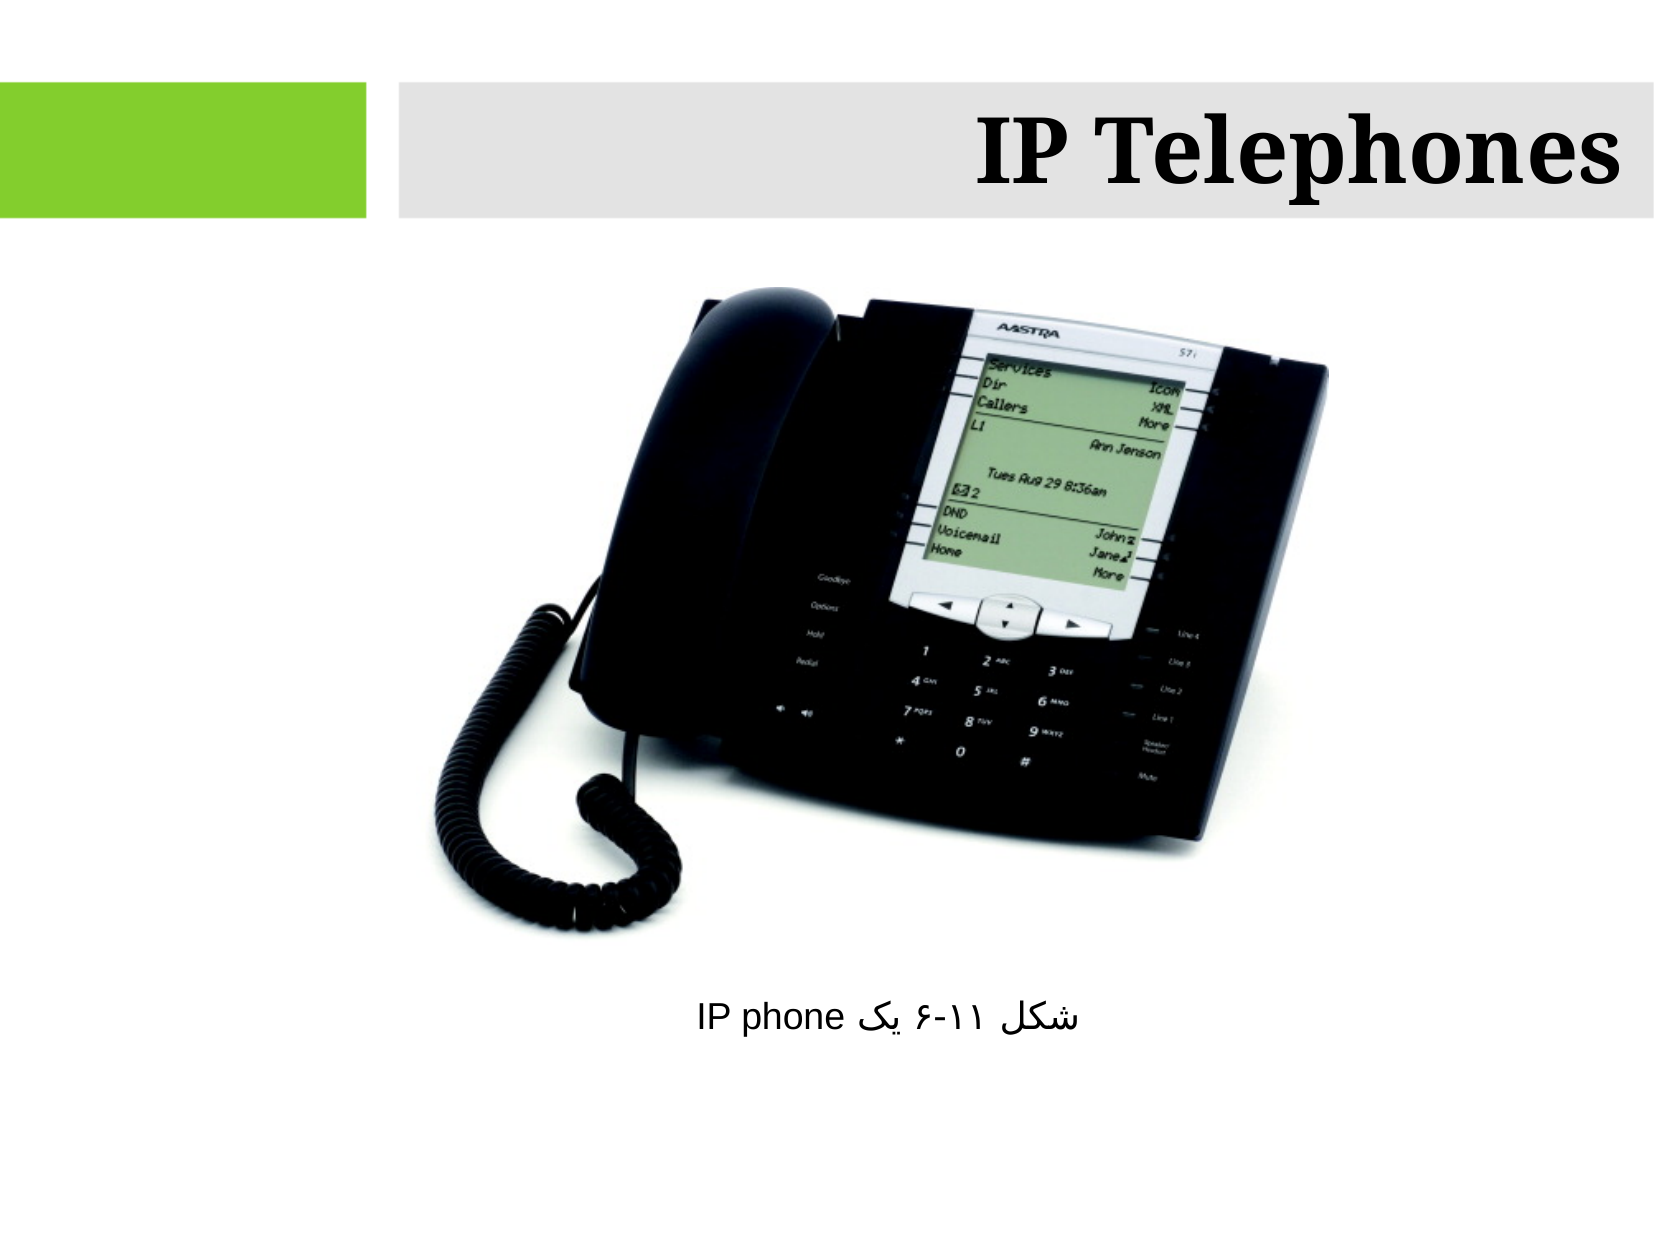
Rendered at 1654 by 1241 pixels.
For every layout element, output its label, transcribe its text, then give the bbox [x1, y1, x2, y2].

text_box شکل ۱۱-۶ یک IP phone [399, 984, 1109, 1046]
picture [0, 0, 1654, 1241]
title IP Telephones [313, 73, 1625, 223]
